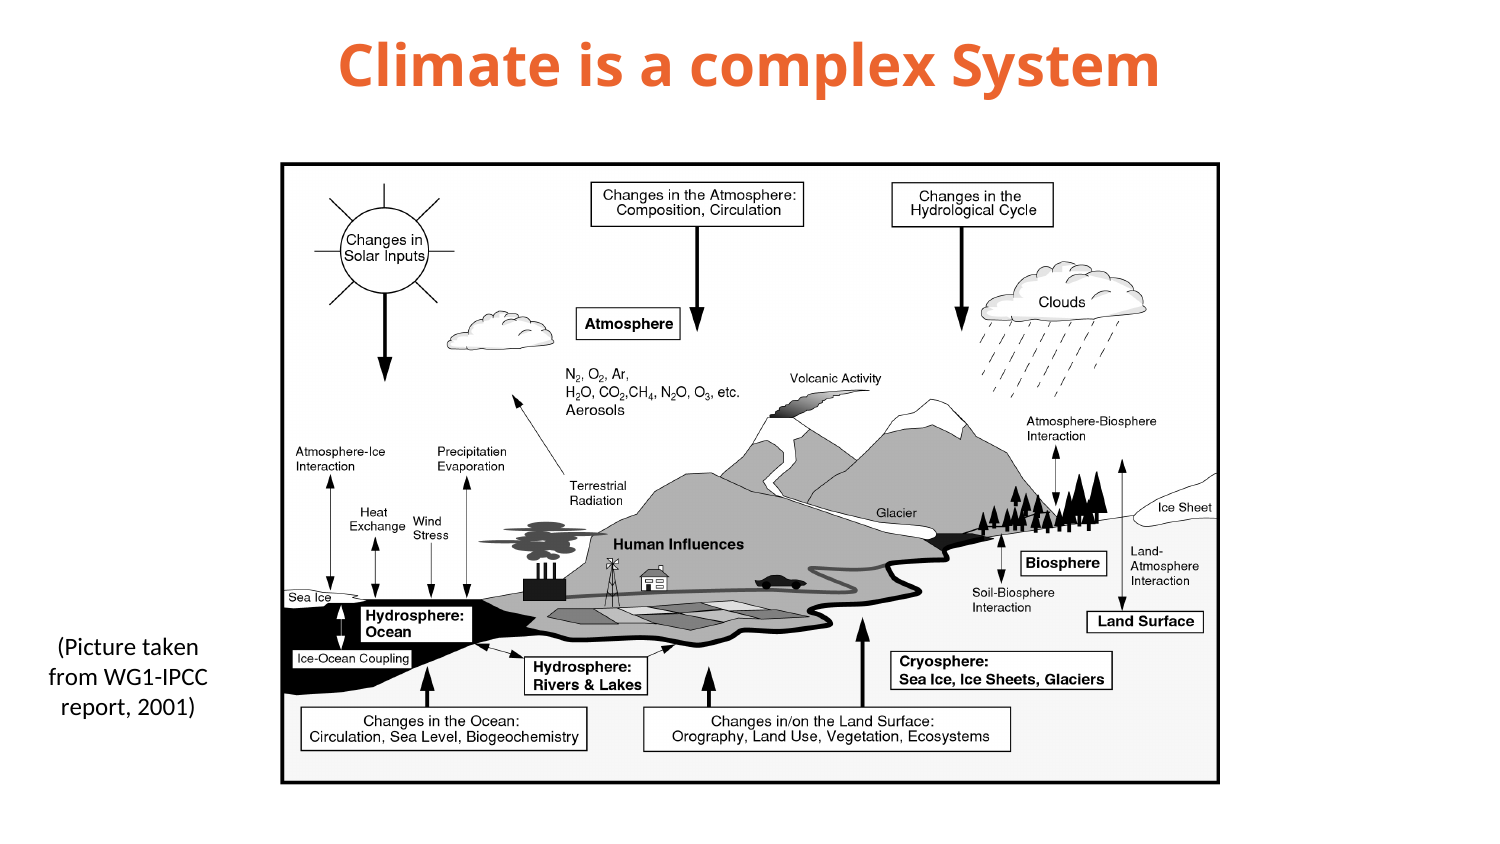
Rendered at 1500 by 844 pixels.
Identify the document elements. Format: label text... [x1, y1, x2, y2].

text_box Climate is a complex System [31, 32, 1469, 106]
picture [280, 161, 1220, 785]
text_box (Picture taken from WG1-IPCC report, 2001) [29, 622, 228, 729]
